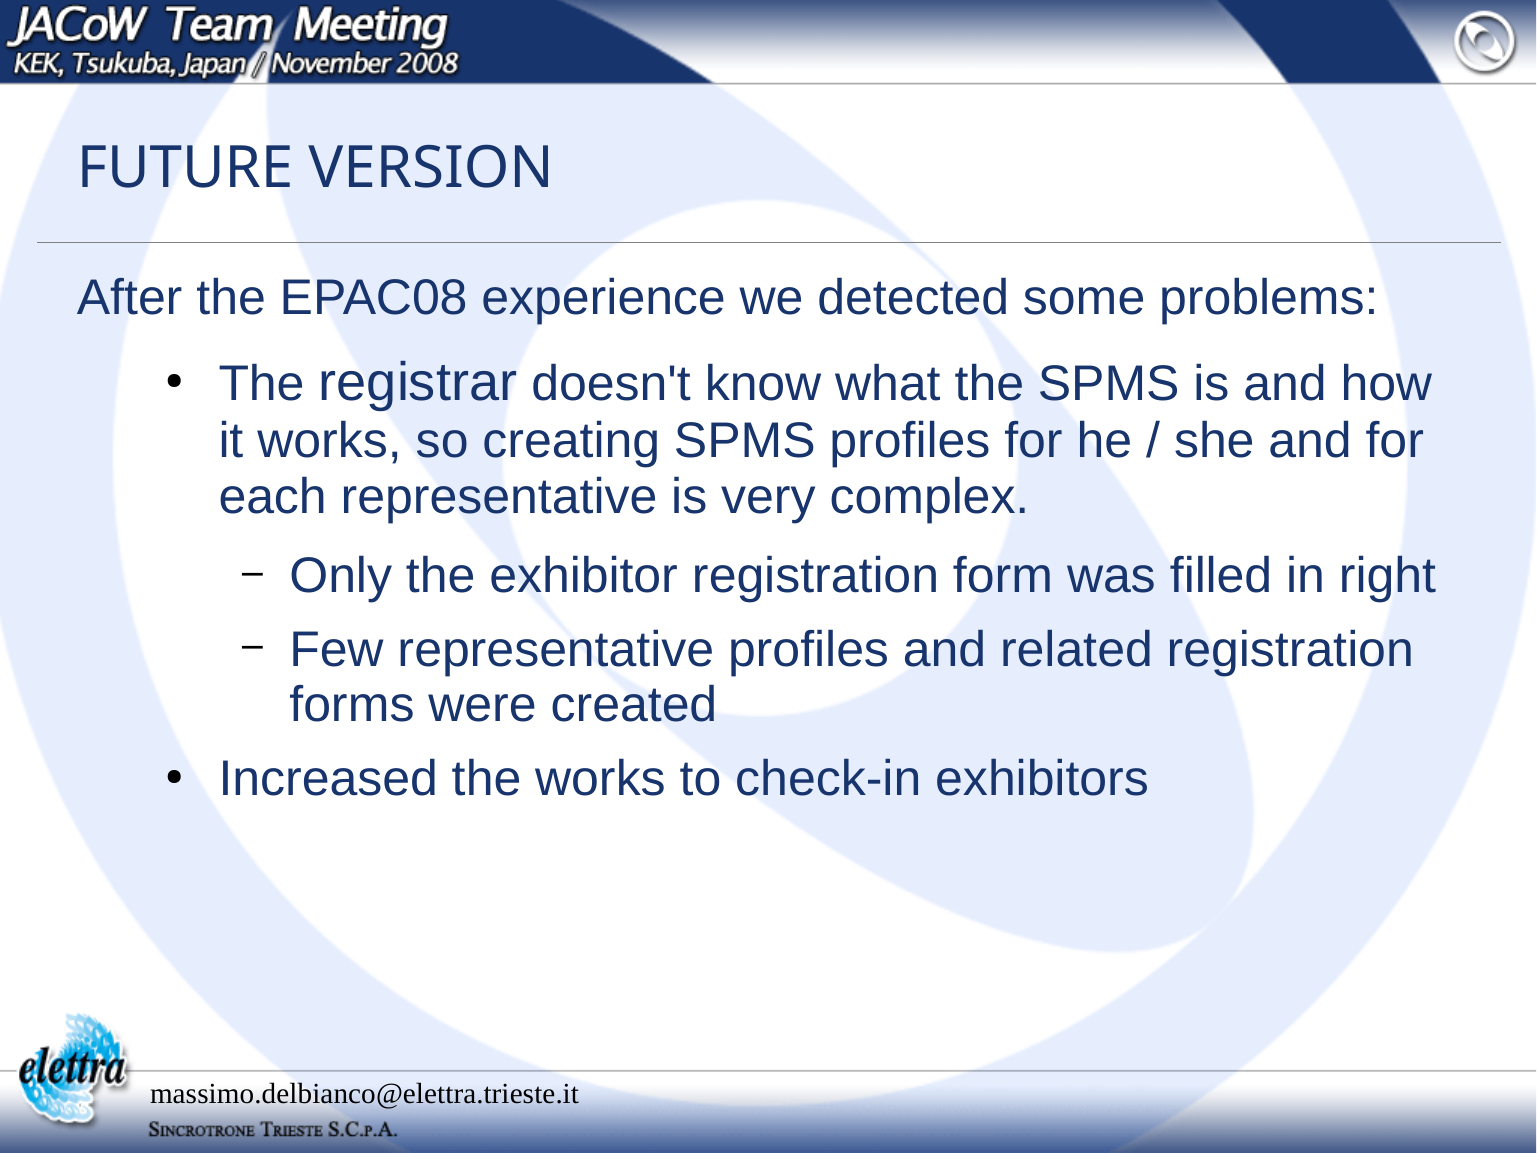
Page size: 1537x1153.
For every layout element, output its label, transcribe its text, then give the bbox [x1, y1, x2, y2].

list After the EPAC08 experience we detected some problems: The registrar doesn't know what the SPMS is and how it works, so creating SPMS profiles for he / she and for each representative is very complex. Only the exhibitor registration form was filled in right Few representative profiles and related registration forms were created Increased the works to check-in exhibitors [76, 269, 1460, 1016]
title FUTURE VERSION [76, 109, 1460, 221]
picture [0, 0, 1537, 1153]
